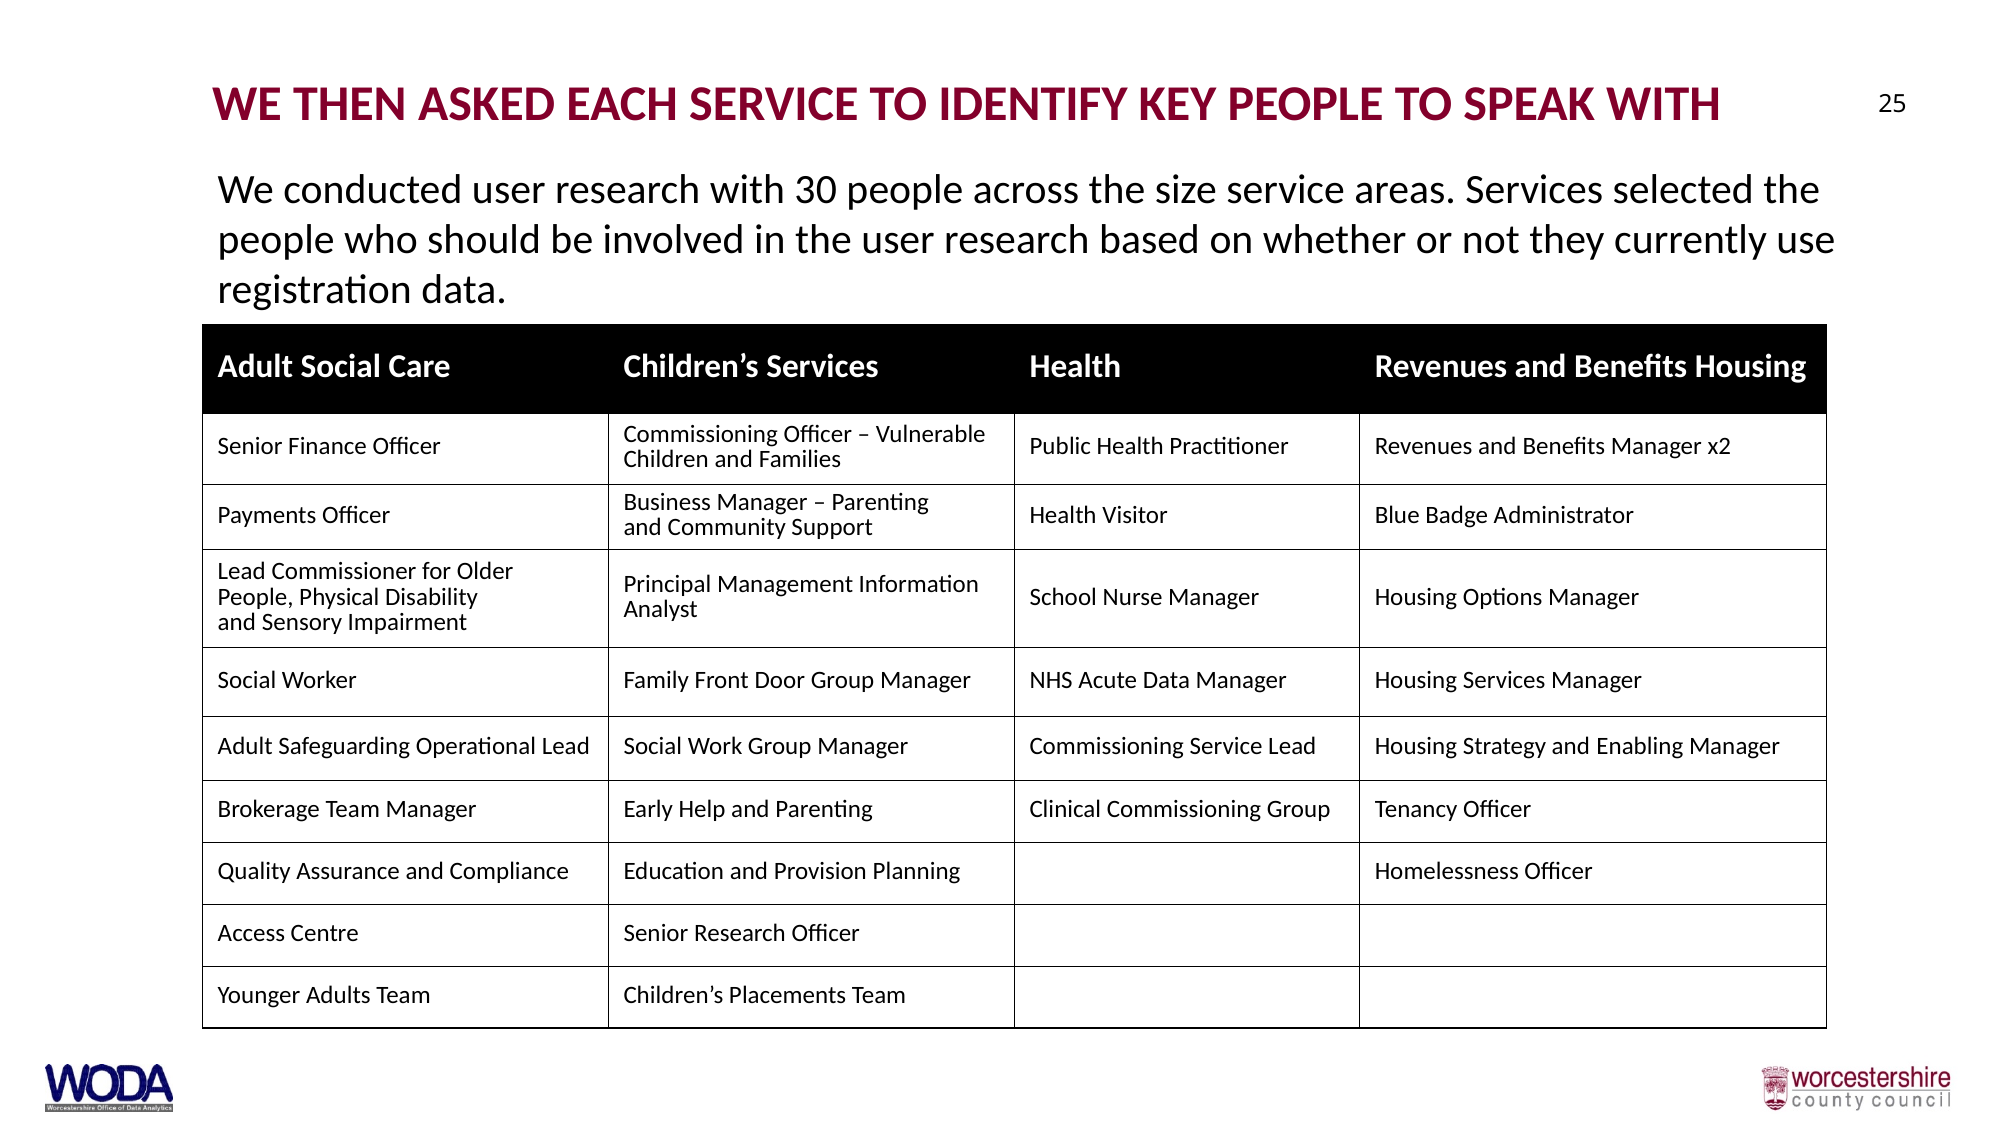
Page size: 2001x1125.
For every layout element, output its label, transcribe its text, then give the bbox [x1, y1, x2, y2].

table_cell Senior Research Officer [609, 905, 1014, 966]
table_cell Housing Options Manager [1360, 550, 1826, 647]
table_cell Health Visitor [1015, 485, 1359, 549]
table_cell NHS Acute Data Manager [1015, 648, 1359, 716]
table_cell Clinical Commissioning Group [1015, 781, 1359, 842]
table_cell Commissioning Service Lead [1015, 717, 1359, 780]
table_cell [1015, 843, 1359, 904]
table_cell Social Work Group Manager [609, 717, 1014, 780]
table_cell [1015, 905, 1359, 966]
table_cell Payments Officer [203, 485, 608, 549]
table_cell Children’s Placements Team [609, 967, 1014, 1027]
table_cell Early Help and Parenting [609, 781, 1014, 842]
table_cell Housing Services Manager [1360, 648, 1826, 716]
picture [1749, 1055, 1971, 1121]
table_cell Quality Assurance and Compliance [203, 843, 608, 904]
table_cell Social Worker [203, 648, 608, 716]
table_cell [1015, 967, 1359, 1027]
table_header Revenues and Benefits Housing [1360, 326, 1826, 412]
table_cell Brokerage Team Manager [203, 781, 608, 842]
title WE THEN ASKED EACH SERVICE TO IDENTIFY KEY PEOPLE TO SPEAK WITH [212, 70, 1809, 154]
text_box We conducted user research with 30 people across the size service areas. Services selected the people who should be involved in the user research based on whether or not they currently use registration data. [202, 154, 1907, 321]
table_cell Public Health Practitioner [1015, 414, 1359, 484]
table_cell Younger Adults Team [203, 967, 608, 1027]
table_cell Adult Safeguarding Operational Lead [203, 717, 608, 780]
table_cell [1360, 905, 1826, 966]
table_cell Family Front Door Group Manager [609, 648, 1014, 716]
table_cell Tenancy Officer [1360, 781, 1826, 842]
table_cell Education and Provision Planning [609, 843, 1014, 904]
table_cell Housing Strategy and Enabling Manager [1360, 717, 1826, 780]
table_cell Lead Commissioner for Older People, Physical Disability and Sensory Impairment [203, 550, 608, 647]
table_cell Senior Finance Officer [203, 414, 608, 484]
table_cell Commissioning Officer – Vulnerable Children and Families [609, 414, 1014, 484]
slide_number <number> [1850, 87, 1907, 148]
table_cell Revenues and Benefits Manager x2 [1360, 414, 1826, 484]
table_header Health [1015, 326, 1359, 412]
picture [45, 1064, 173, 1112]
table_cell Business Manager – Parenting and Community Support [609, 485, 1014, 549]
table_cell Blue Badge Administrator [1360, 485, 1826, 549]
table_cell Access Centre [203, 905, 608, 966]
table_header Children’s Services [609, 326, 1014, 412]
table_header Adult Social Care [203, 326, 608, 412]
table_cell [1360, 967, 1826, 1027]
table_cell Homelessness Officer [1360, 843, 1826, 904]
table_cell School Nurse Manager [1015, 550, 1359, 647]
table_cell Principal Management Information Analyst [609, 550, 1014, 647]
